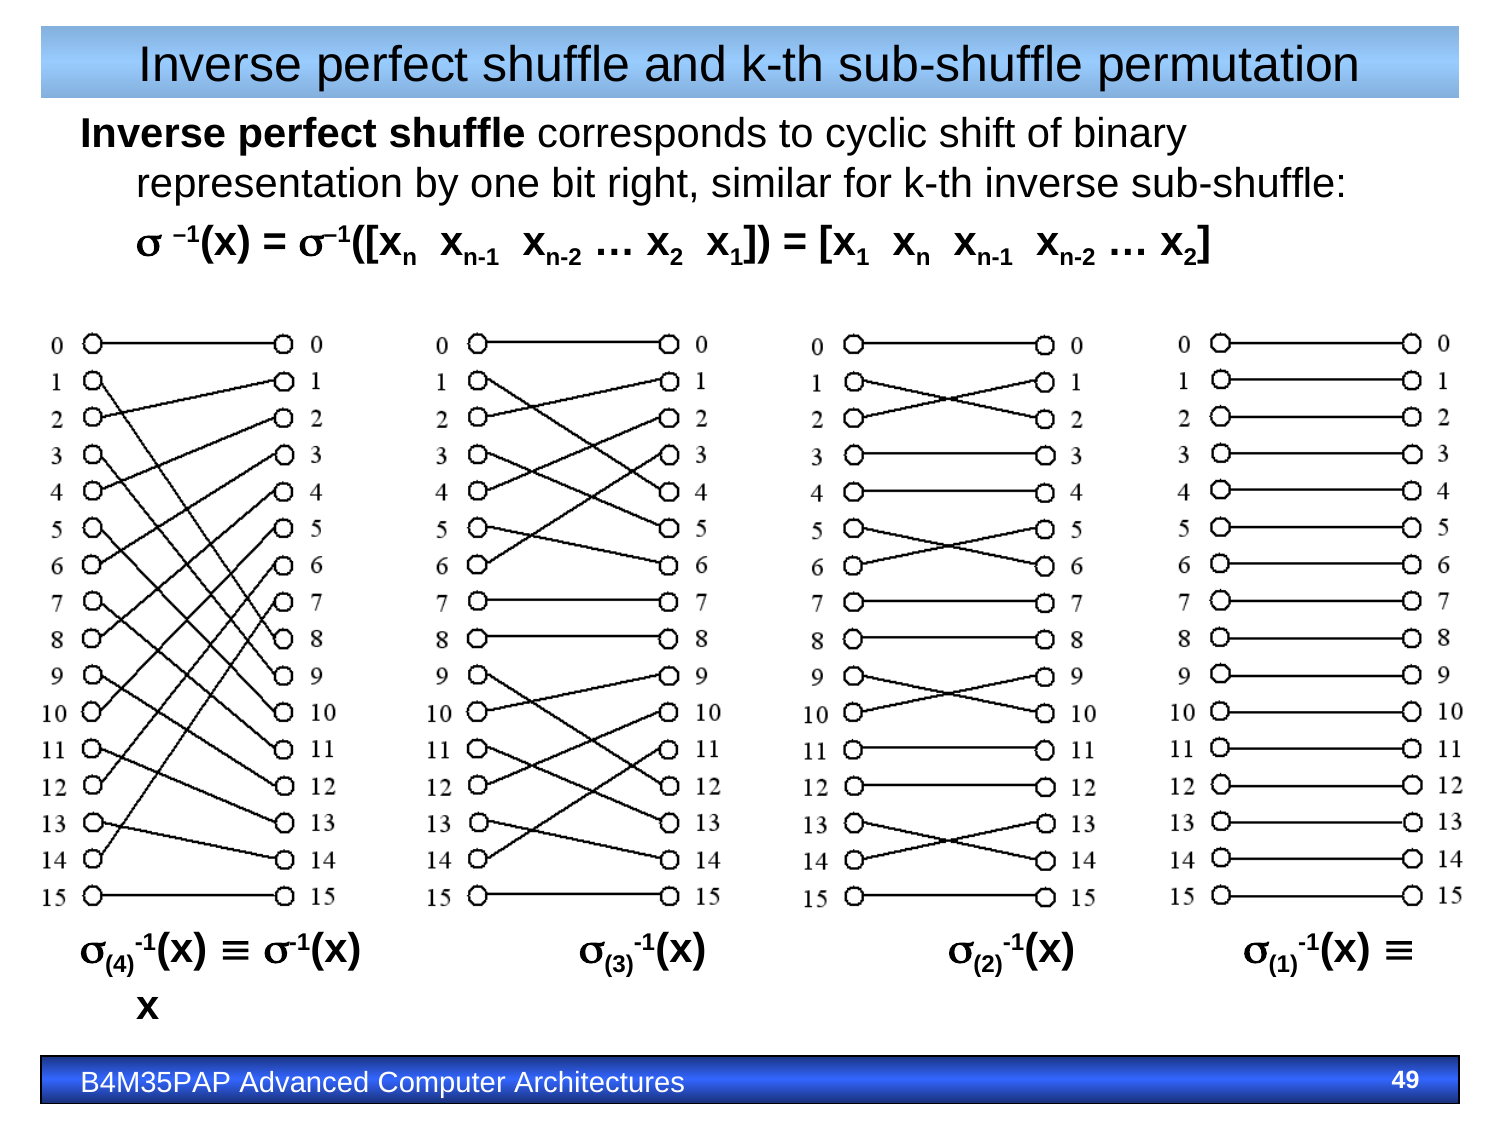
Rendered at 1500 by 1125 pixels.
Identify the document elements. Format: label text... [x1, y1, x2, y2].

list Inverse perfect shuffle corresponds to cyclic shift of binary representation by one bit right, similar for k-th inverse sub-shuffle:  –1(x) = –1([xn xn-1 xn-2 … x2 x1]) = [x1 xn xn-1 xn-2 … x2] (4)-1(x)  -1(x) (3)-1(x) (2)-1(x) (1)-1(x)  x [64, 97, 1436, 319]
title Inverse perfect shuffle and k-th sub-shuffle permutation [41, 26, 1459, 98]
chart [41, 319, 1465, 917]
list Inverse perfect shuffle corresponds to cyclic shift of binary representation by one bit right, similar for k-th inverse sub-shuffle:  –1(x) = –1([xn xn-1 xn-2 … x2 x1]) = [x1 xn xn-1 xn-2 … x2] (4)-1(x)  -1(x) (3)-1(x) (2)-1(x) (1)-1(x)  x [64, 917, 1436, 1000]
